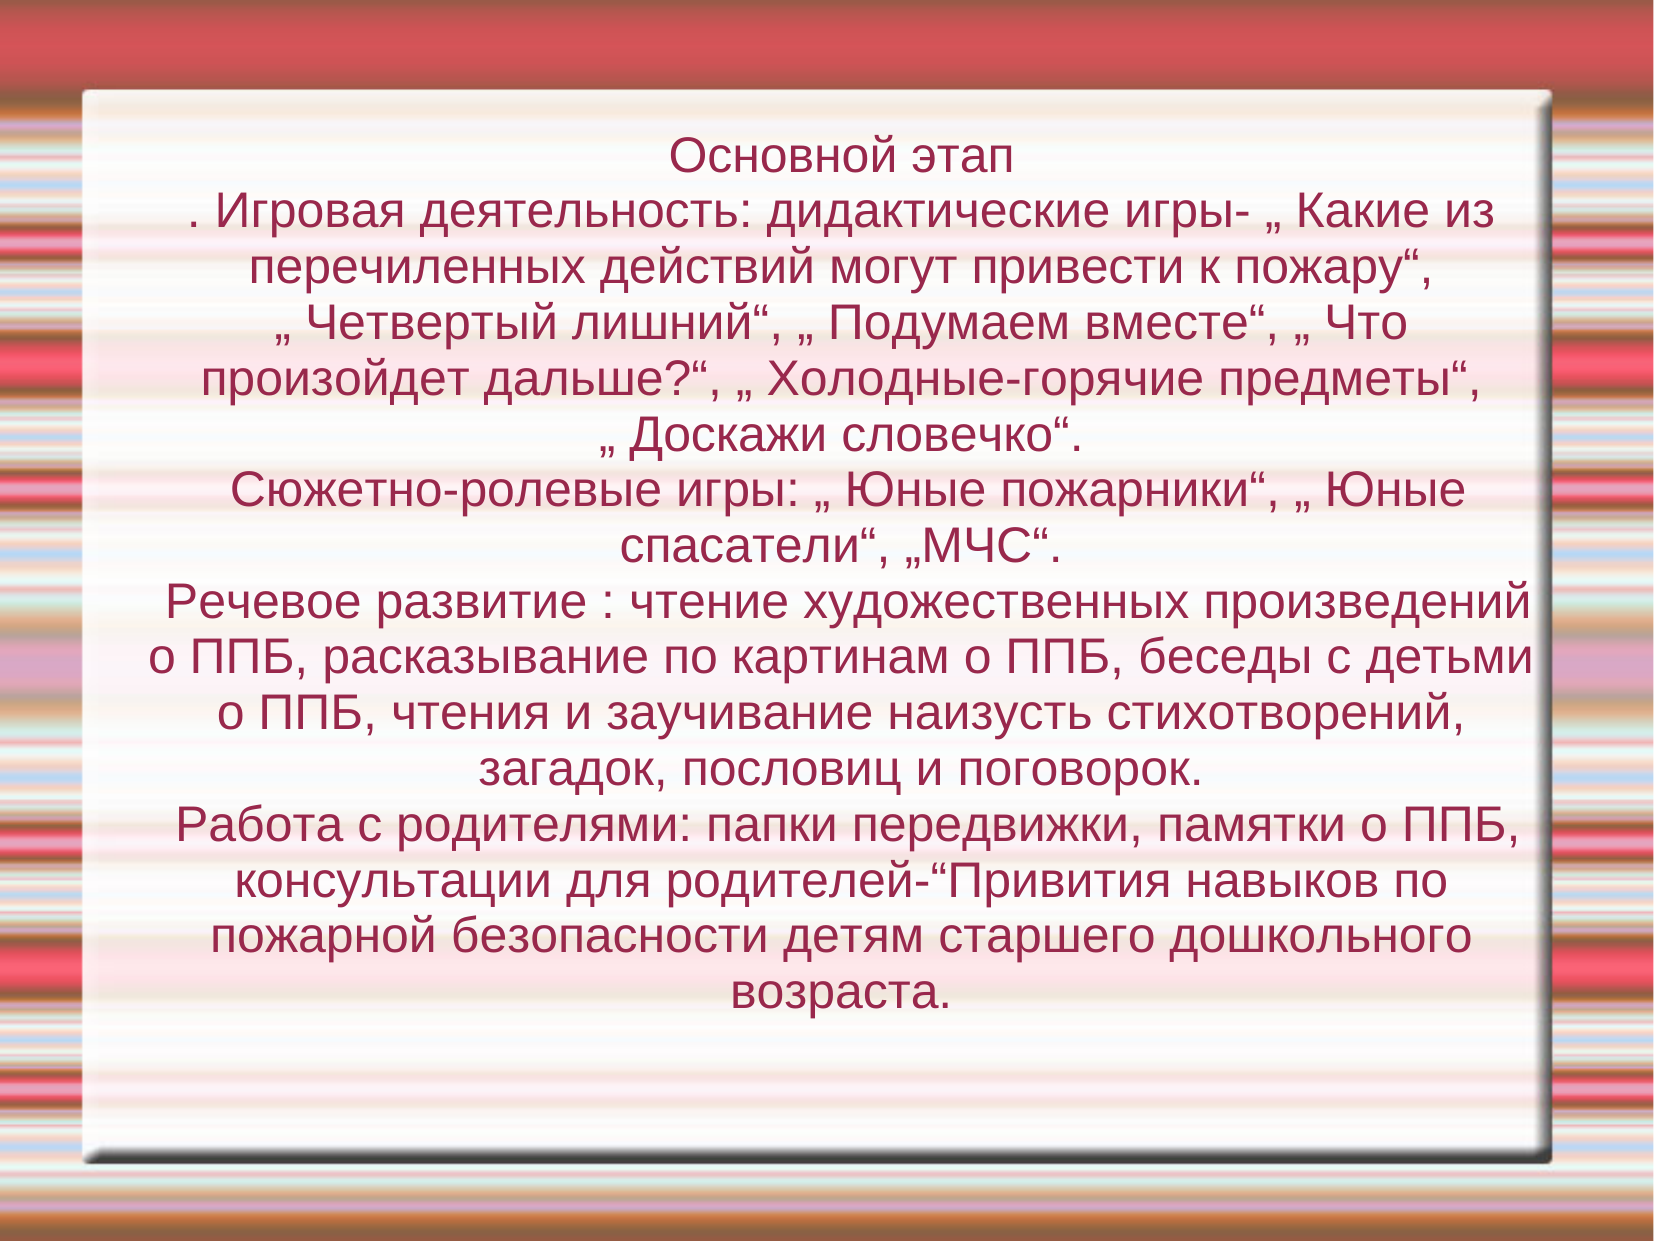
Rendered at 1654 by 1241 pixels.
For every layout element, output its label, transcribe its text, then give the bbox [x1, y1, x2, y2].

title Основной этап . Игровая деятельность: дидактические игры- „ Какие из перечиленных действий могут привести к пожару“, „ Четвертый лишний“, „ Подумаем вместе“, „ Что произойдет дальше?“, „ Холодные-горячие предметы“, „ Доскажи словечко“. Сюжетно-ролевые игры: „ Юные пожарники“, „ Юные спасатели“, „МЧС“. Речевое развитие : чтение художественных произведений о ППБ, расказывание по картинам о ППБ, беседы с детьми о ППБ, чтения и заучивание наизусть стихотворений, загадок, пословиц и поговорок. Работа с родителями: папки передвижки, памятки о ППБ, консультации для родителей-“Привития навыков по пожарной безопасности детям старшего дошкольного возраста. [147, 112, 1536, 1034]
picture [0, 0, 1654, 1241]
